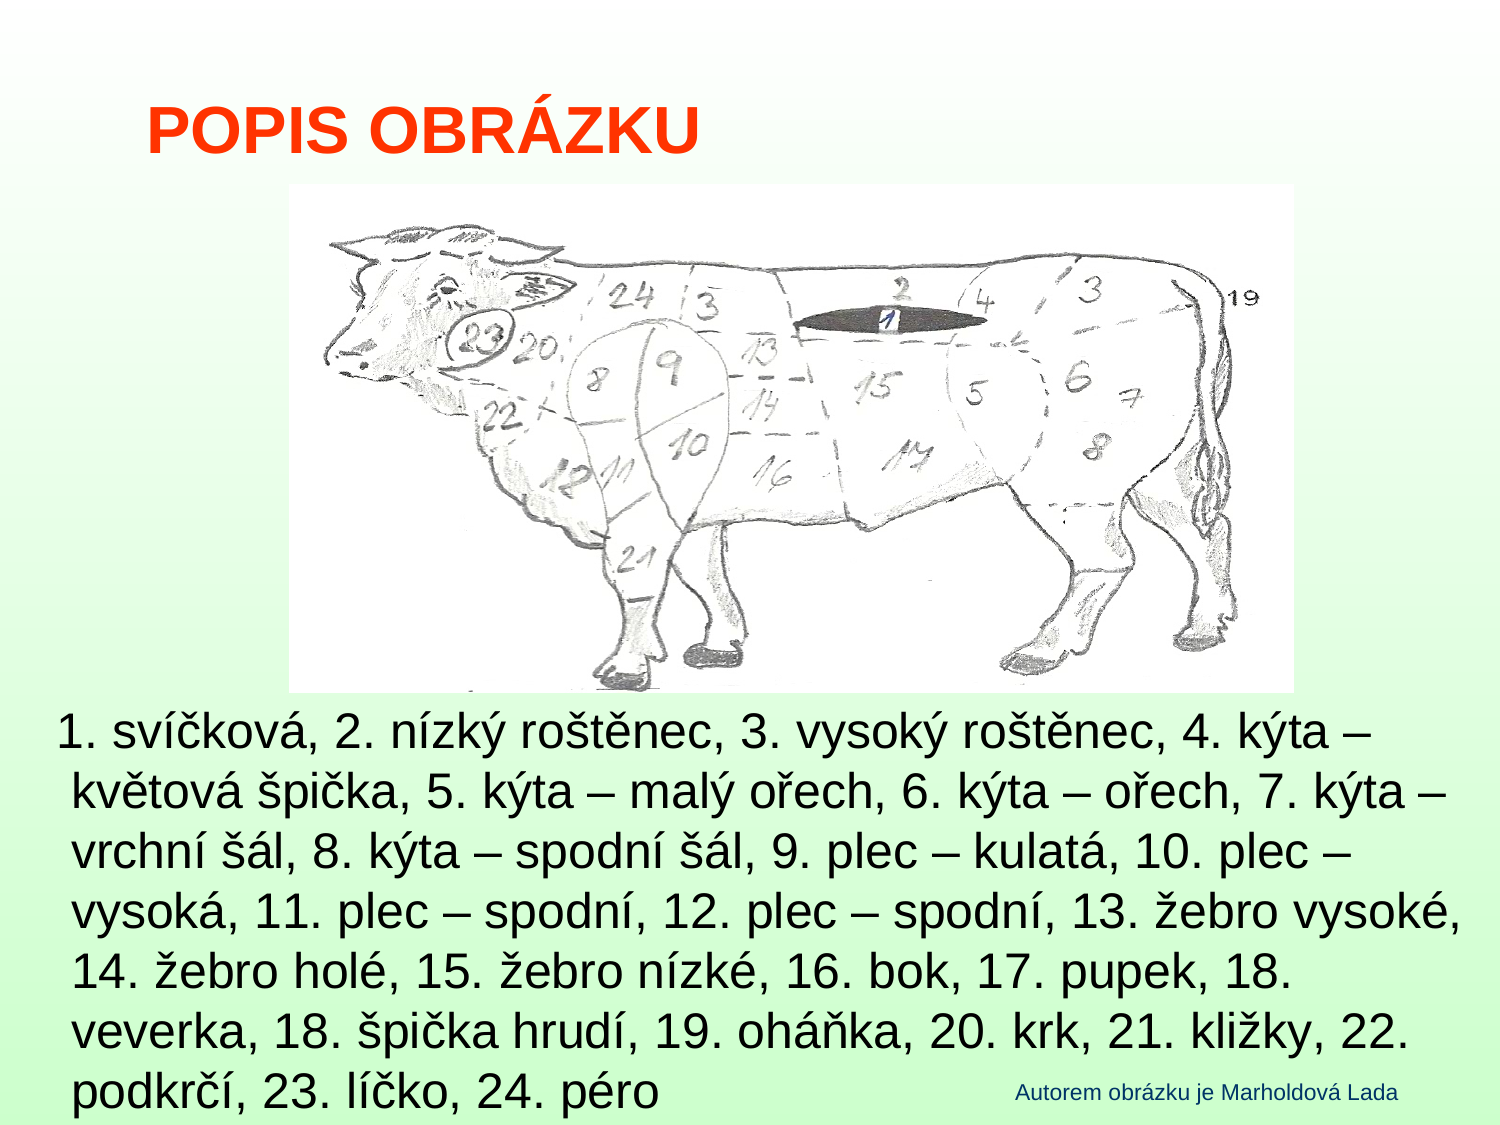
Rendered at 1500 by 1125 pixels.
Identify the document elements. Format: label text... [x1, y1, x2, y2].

picture [289, 184, 1294, 690]
title POPIS OBRÁZKU [131, 73, 1417, 176]
text_box 1. svíčková, 2. nízký roštěnec, 3. vysoký roštěnec, 4. kýta – květová špička, 5. kýta – malý ořech, 6. kýta – ořech, 7. kýta – vrchní šál, 8. kýta – spodní šál, 9. plec – kulatá, 10. plec – vysoká, 11. plec – spodní, 12. plec – spodní, 13. žebro vysoké, 14. žebro holé, 15. žebro nízké, 16. bok, 17. pupek, 18. veverka, 18. špička hrudí, 19. oháňka, 20. krk, 21. kližky, 22. podkrčí, 23. líčko, 24. péro [0, 690, 1500, 1125]
text_box Autorem obrázku je Marholdová Lada [1000, 1070, 1500, 1114]
